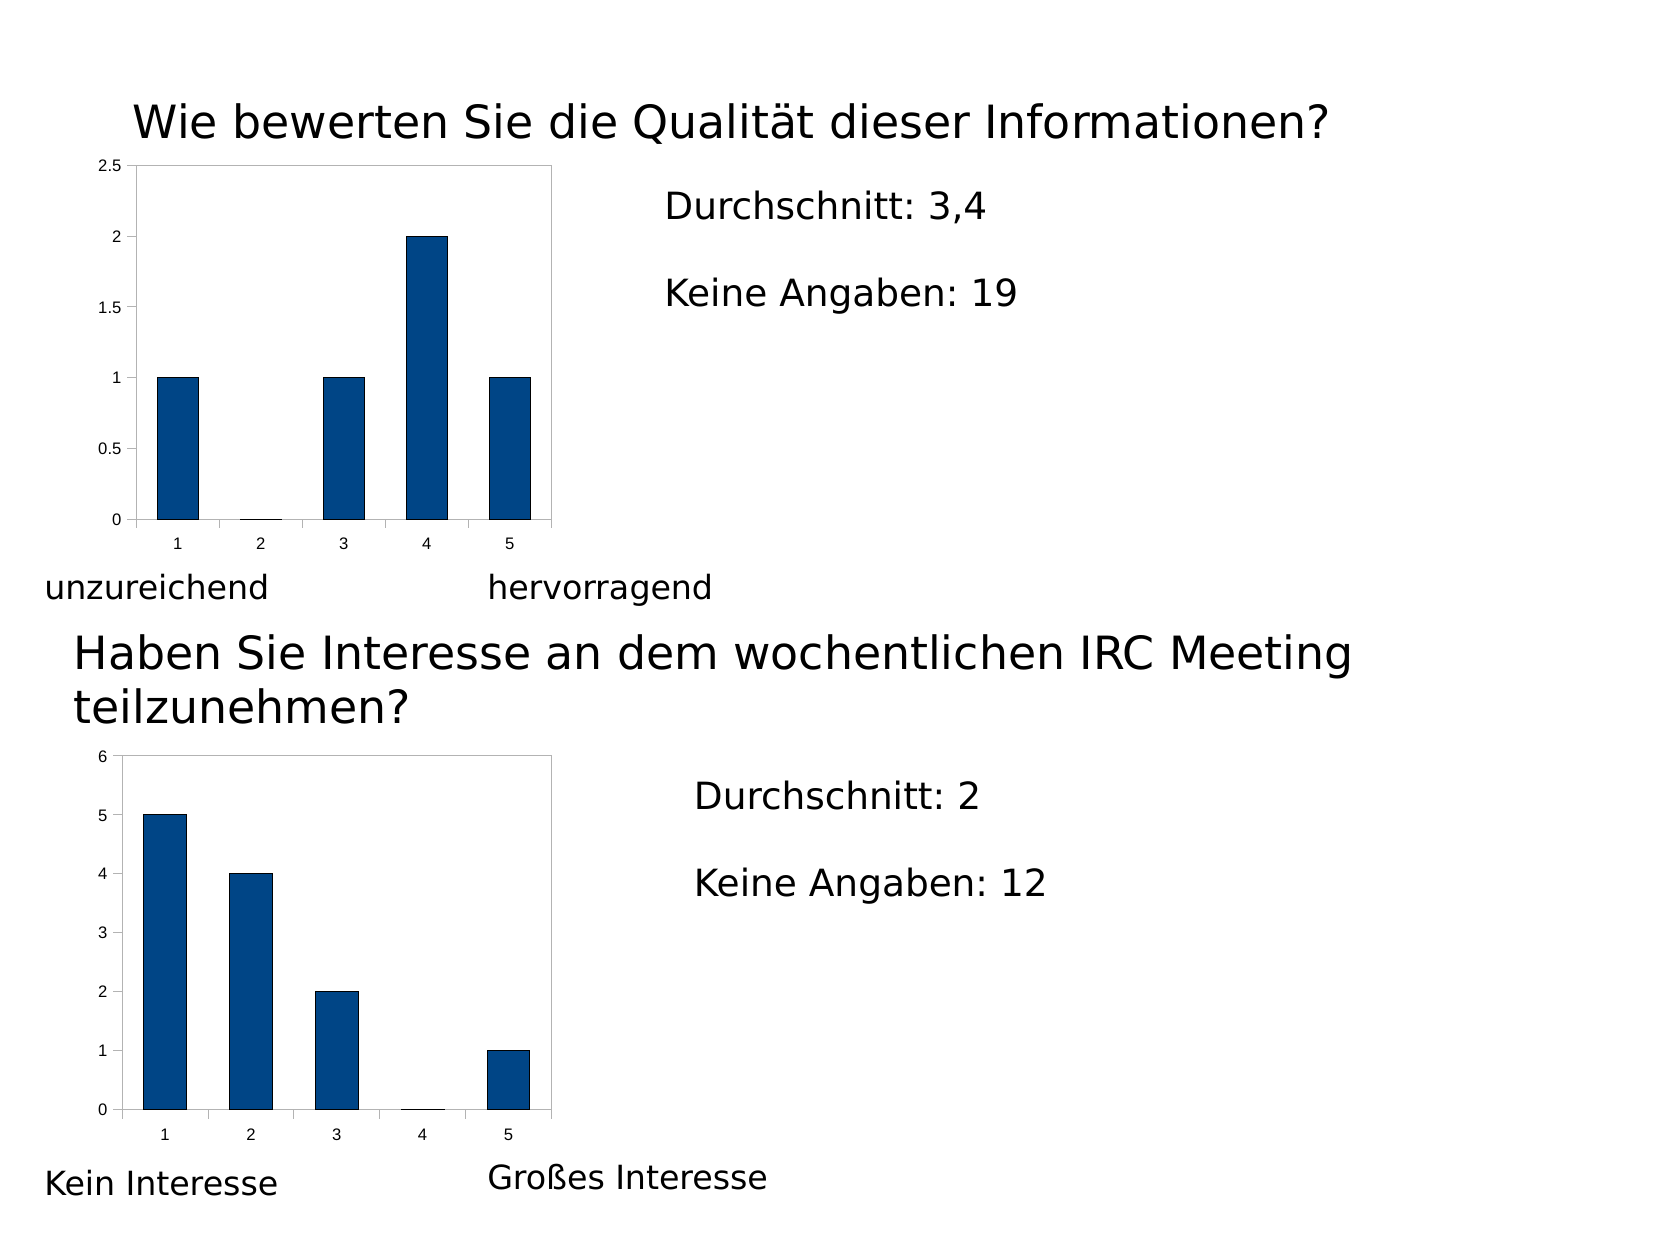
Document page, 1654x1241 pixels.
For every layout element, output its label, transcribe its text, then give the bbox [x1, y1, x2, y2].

chart [88, 738, 561, 1152]
text_box Kein Interesse [29, 1157, 296, 1211]
chart [88, 147, 561, 562]
text_box Haben Sie Interesse an dem wochentlichen IRC Meeting teilzunehmen? [59, 620, 1565, 742]
text_box unzureichend [29, 561, 296, 615]
text_box Durchschnitt: 2 Keine Angaben: 12 [679, 767, 1329, 914]
text_box Durchschnitt: 3,4 Keine Angaben: 19 [649, 177, 1093, 323]
text_box hervorragend [472, 561, 739, 615]
text_box Großes Interesse [472, 1151, 798, 1205]
text_box Wie bewerten Sie die Qualität dieser Informationen? [118, 88, 1447, 157]
